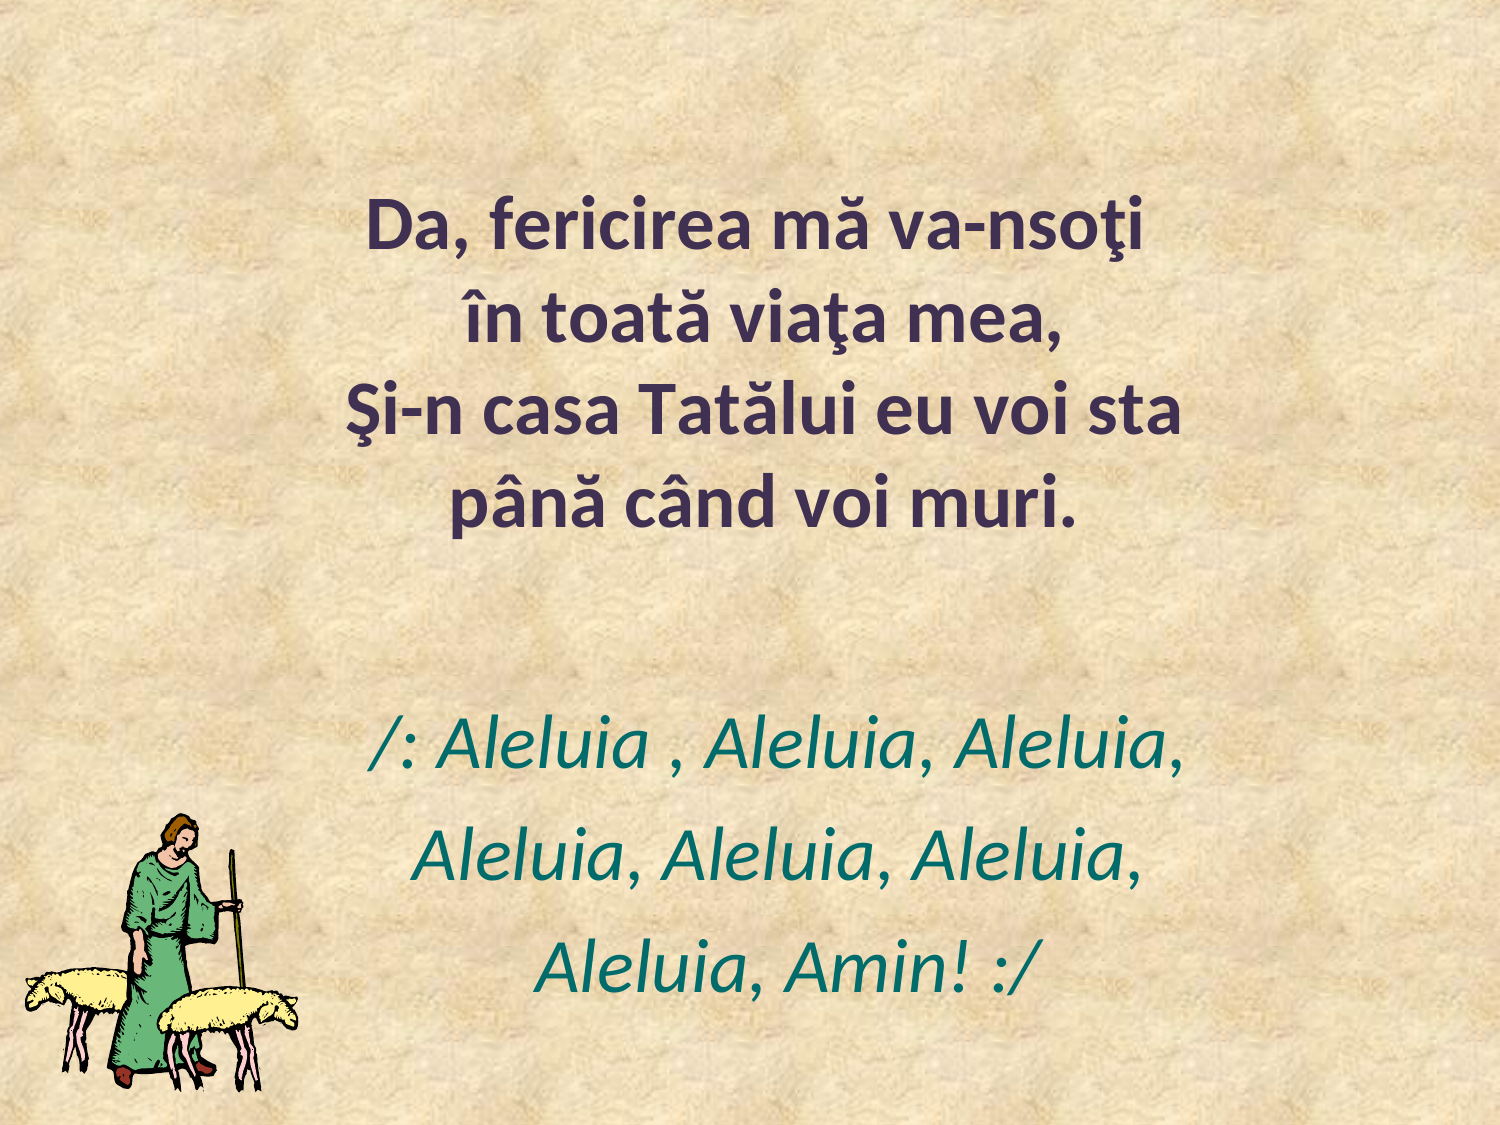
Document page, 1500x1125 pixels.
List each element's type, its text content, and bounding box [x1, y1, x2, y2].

picture [0, 0, 1500, 1125]
text_box /: Aleluia , Aleluia, Aleluia, Aleluia, Aleluia, Aleluia, Aleluia, Amin! :/ [104, 683, 1455, 1019]
text_box Da, fericirea mă va-nsoţi în toată viaţa mea, Şi-n casa Tatălui eu voi sta până când voi muri. [114, 165, 1415, 553]
